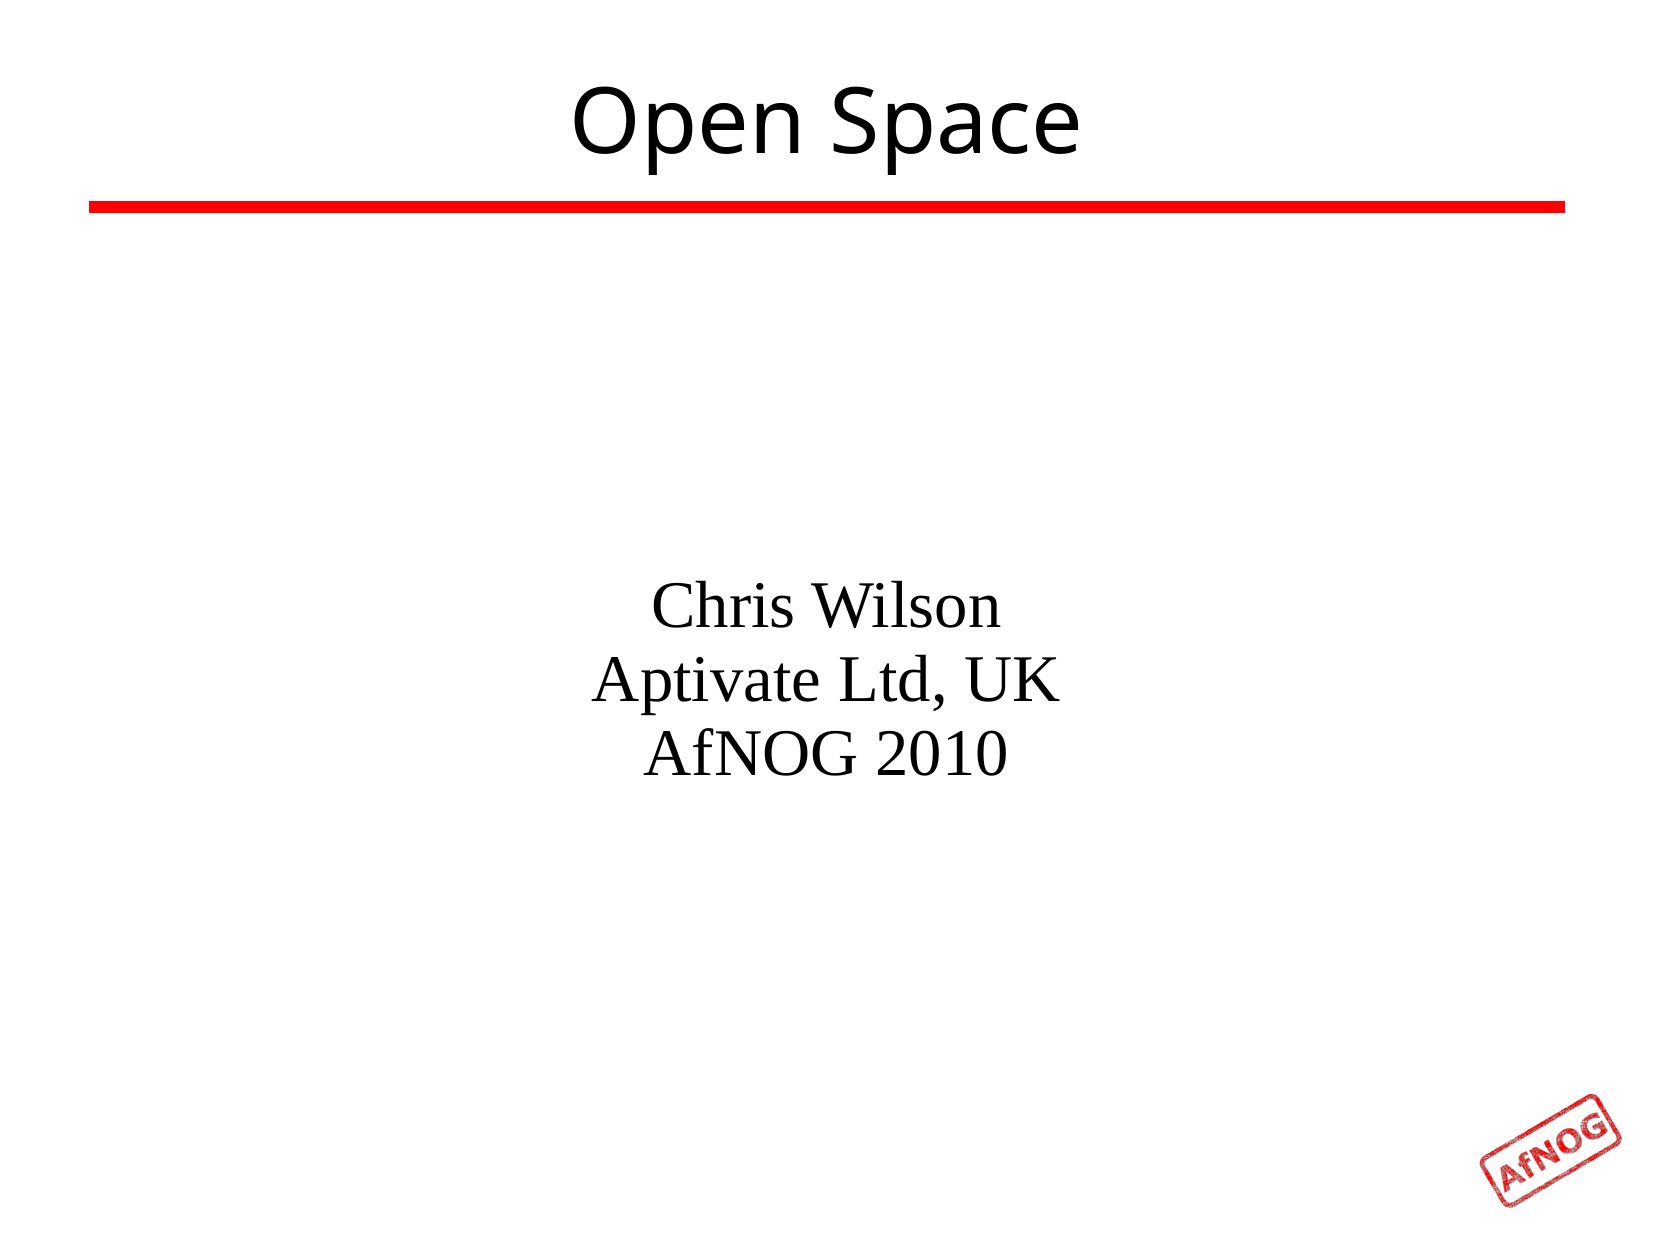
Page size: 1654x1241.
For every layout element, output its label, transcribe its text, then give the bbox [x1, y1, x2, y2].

subtitle Chris Wilson Aptivate Ltd, UK AfNOG 2010 [82, 236, 1571, 1123]
picture [1476, 1090, 1625, 1211]
title Open Space [88, 29, 1565, 207]
